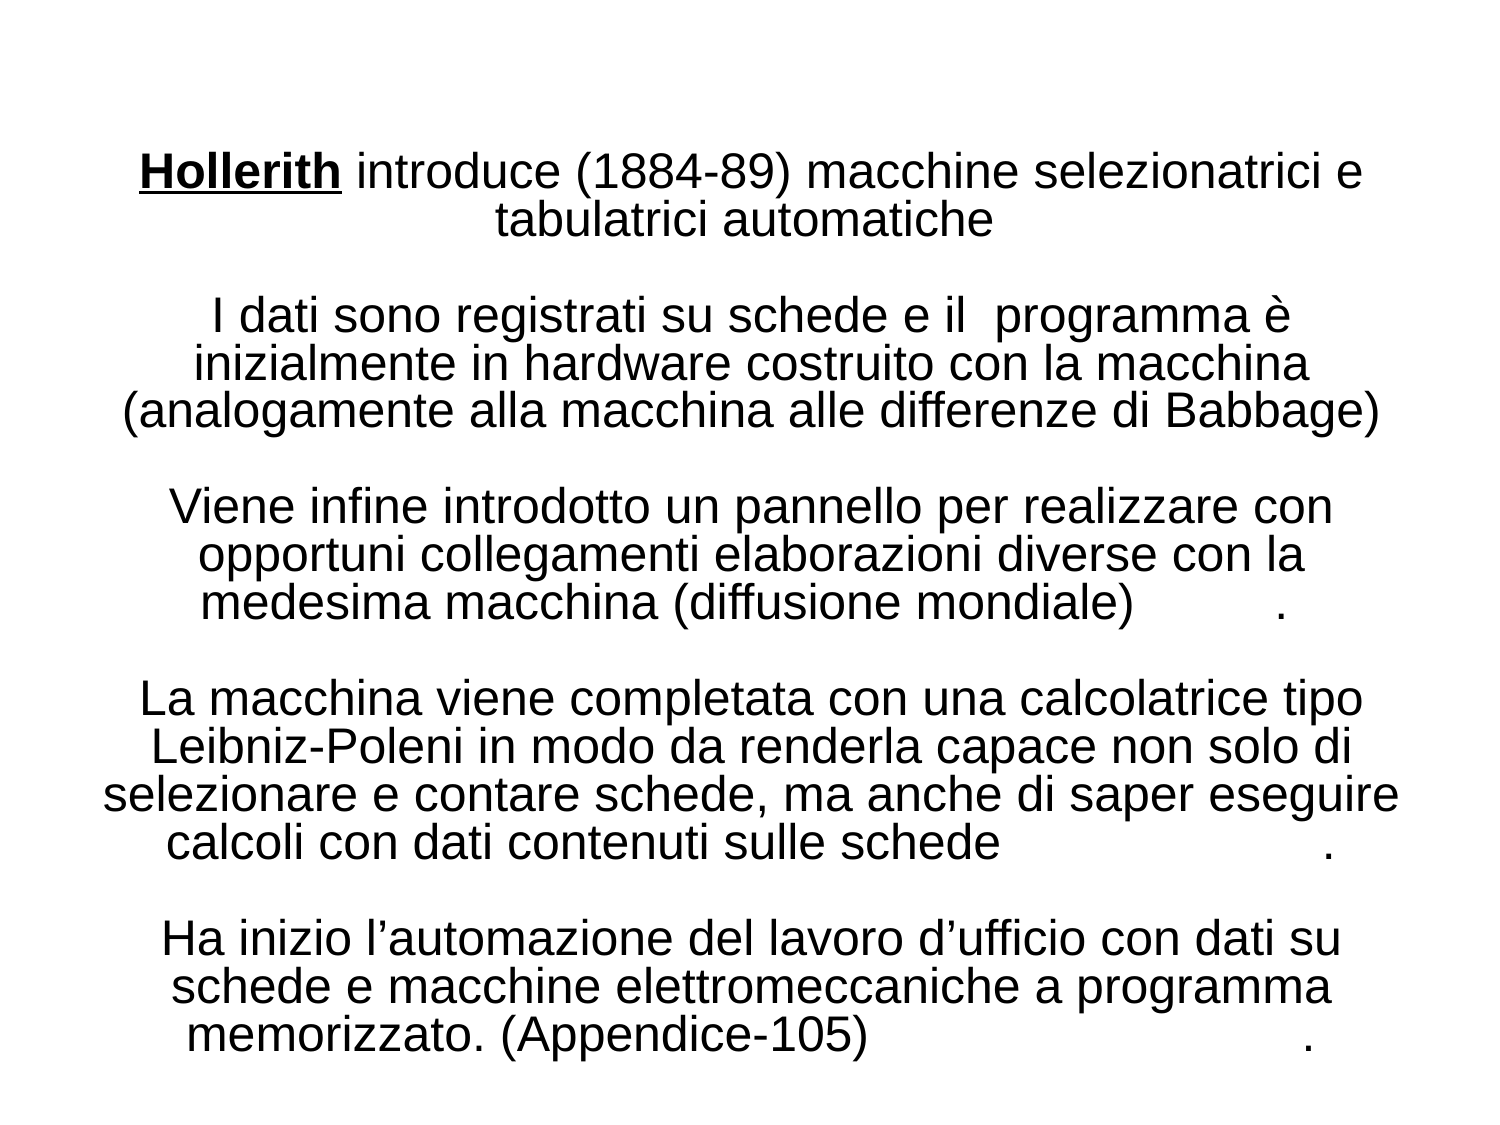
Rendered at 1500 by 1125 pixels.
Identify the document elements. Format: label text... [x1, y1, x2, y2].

title Hollerith introduce (1884-89) macchine selezionatrici e tabulatrici automatiche I dati sono registrati su schede e il programma è inizialmente in hardware costruito con la macchina (analogamente alla macchina alle differenze di Babbage) Viene infine introdotto un pannello per realizzare con opportuni collegamenti elaborazioni diverse con la medesima macchina (diffusione mondiale) . La macchina viene completata con una calcolatrice tipo Leibniz-Poleni in modo da renderla capace non solo di selezionare e contare schede, ma anche di saper eseguire calcoli con dati contenuti sulle schede . Ha inizio l’automazione del lavoro d’ufficio con dati su schede e macchine elettromeccaniche a programma memorizzato. (Appendice-105) . [76, 54, 1427, 1106]
